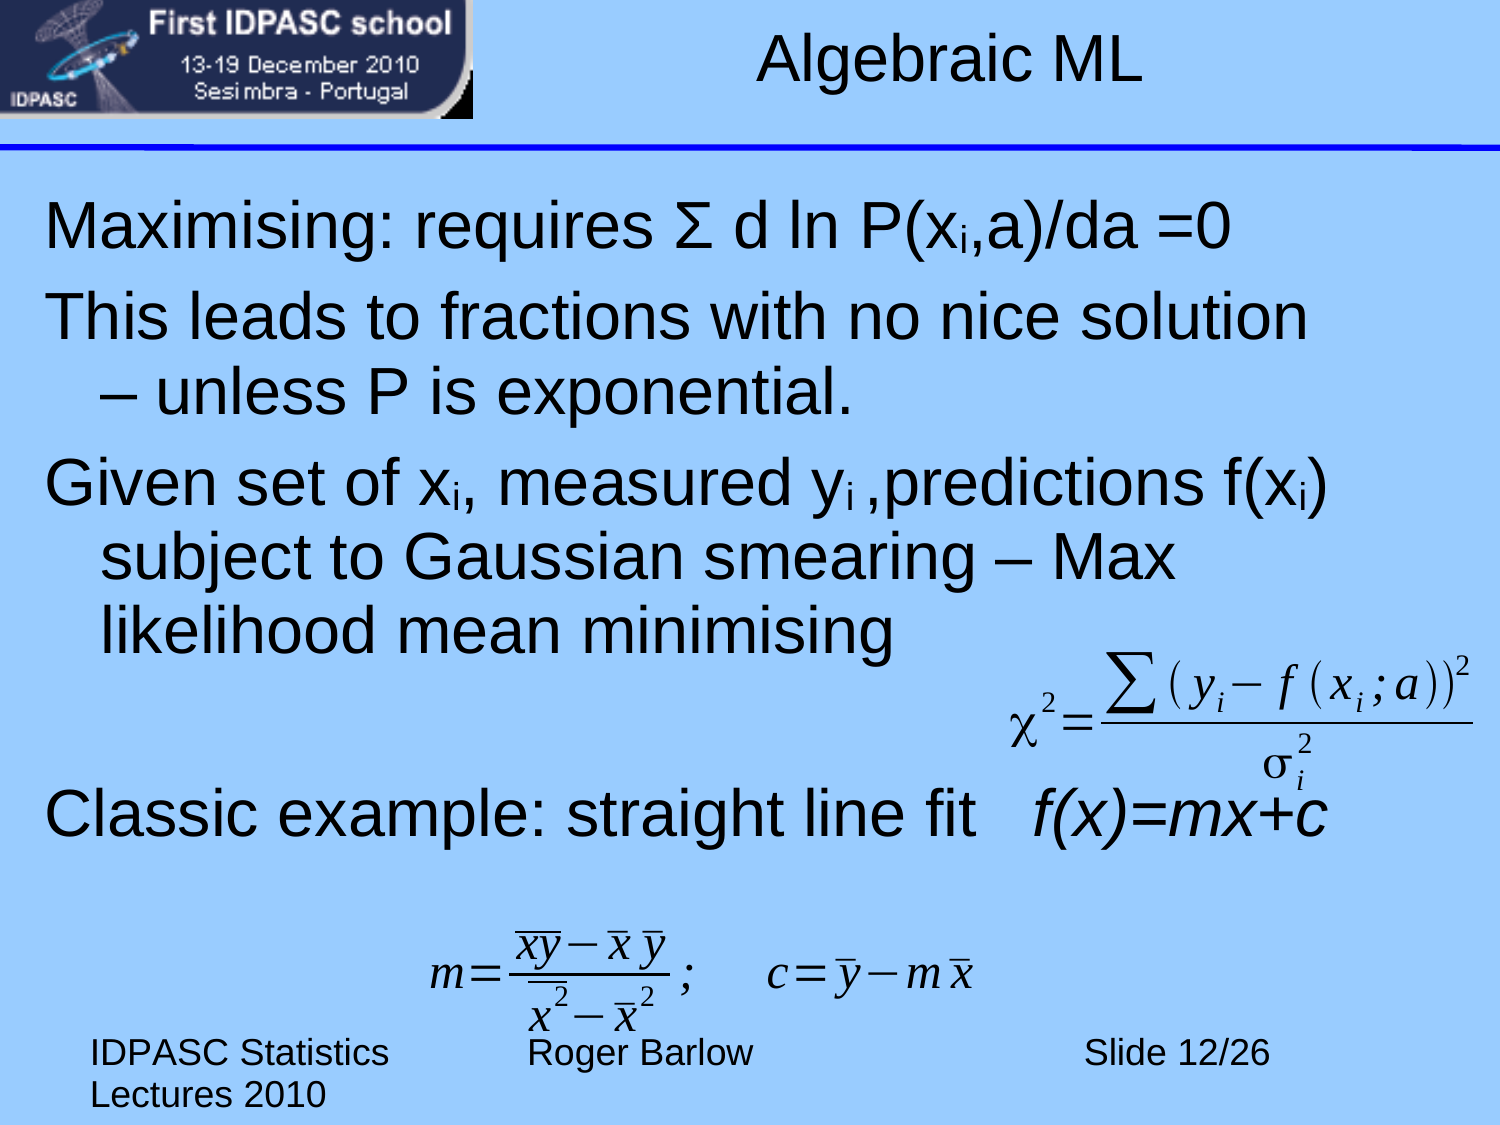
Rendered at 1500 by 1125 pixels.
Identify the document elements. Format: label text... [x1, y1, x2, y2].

chart [1003, 648, 1482, 798]
list Maximising: requires Σ d ln P(xi,a)/da =0 This leads to fractions with no nice solution – unless P is exponential. Given set of xi, measured yi ,predictions f(xi) subject to Gaussian smearing – Max likelihood mean minimising Classic example: straight line fit f(x)=mx+c [29, 177, 1380, 1043]
title Algebraic ML [501, 7, 1418, 111]
chart [421, 915, 980, 1043]
picture [0, 0, 473, 119]
